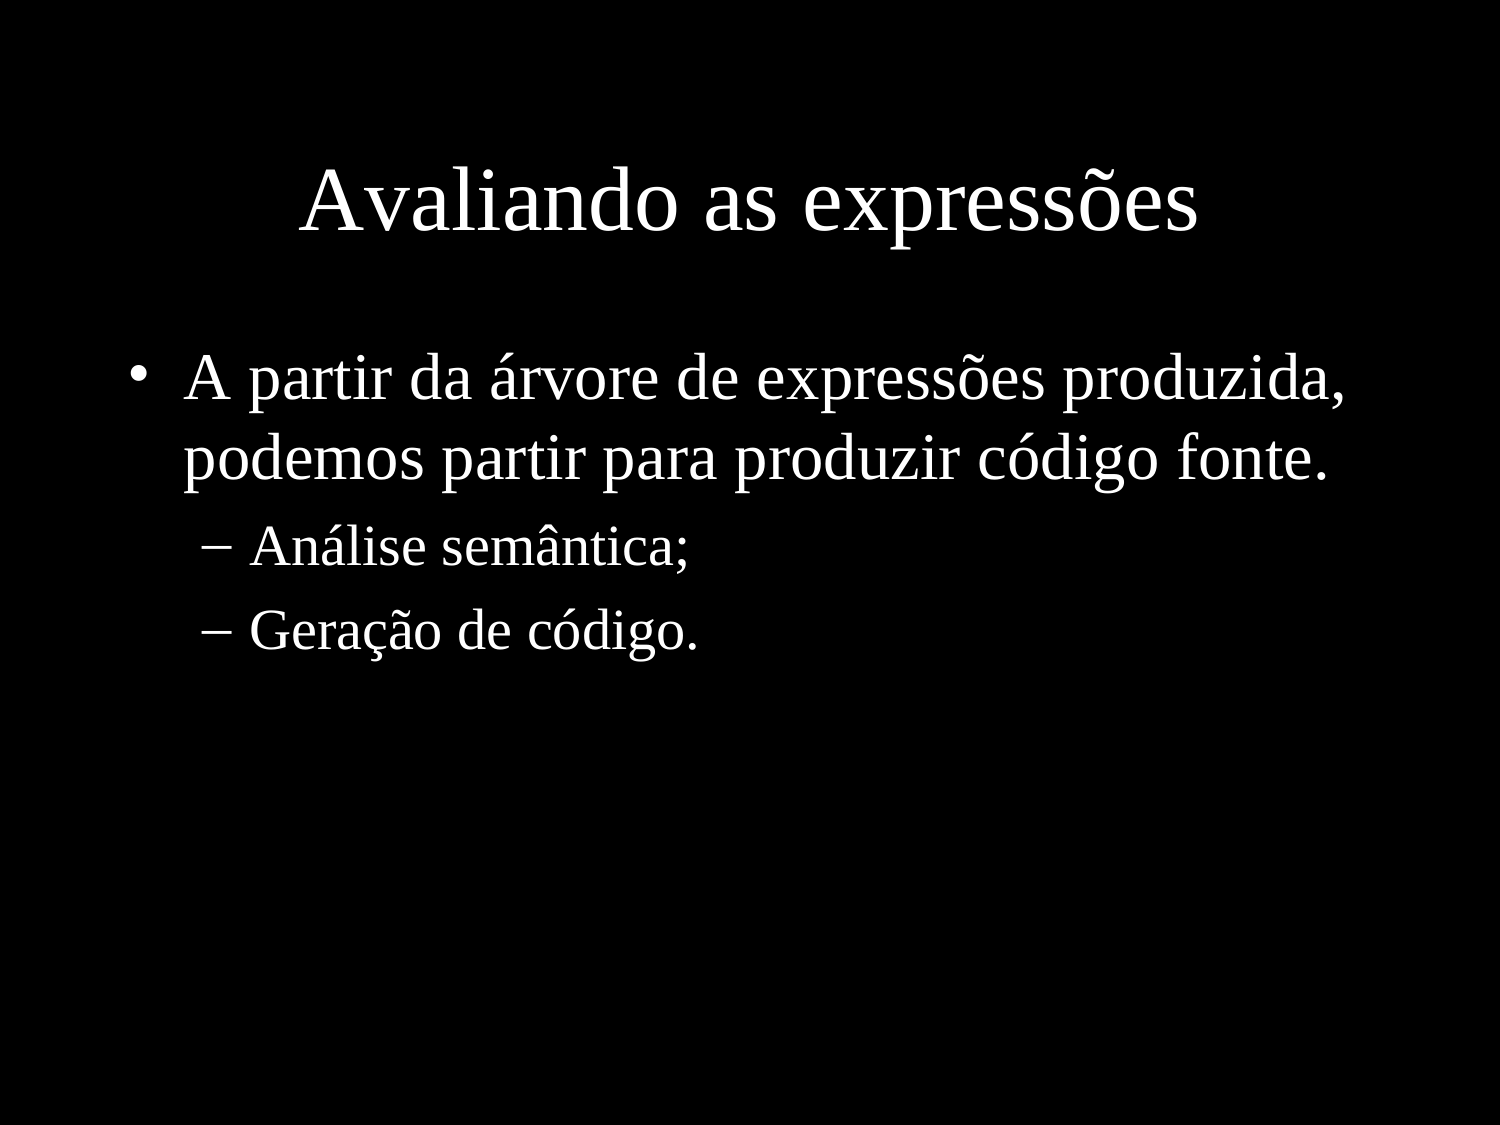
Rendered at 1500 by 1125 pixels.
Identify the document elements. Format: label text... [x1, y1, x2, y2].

title Avaliando as expressões [112, 99, 1388, 288]
list A partir da árvore de expressões produzida, podemos partir para produzir código fonte. Análise semântica; Geração de código. [112, 324, 1388, 1001]
